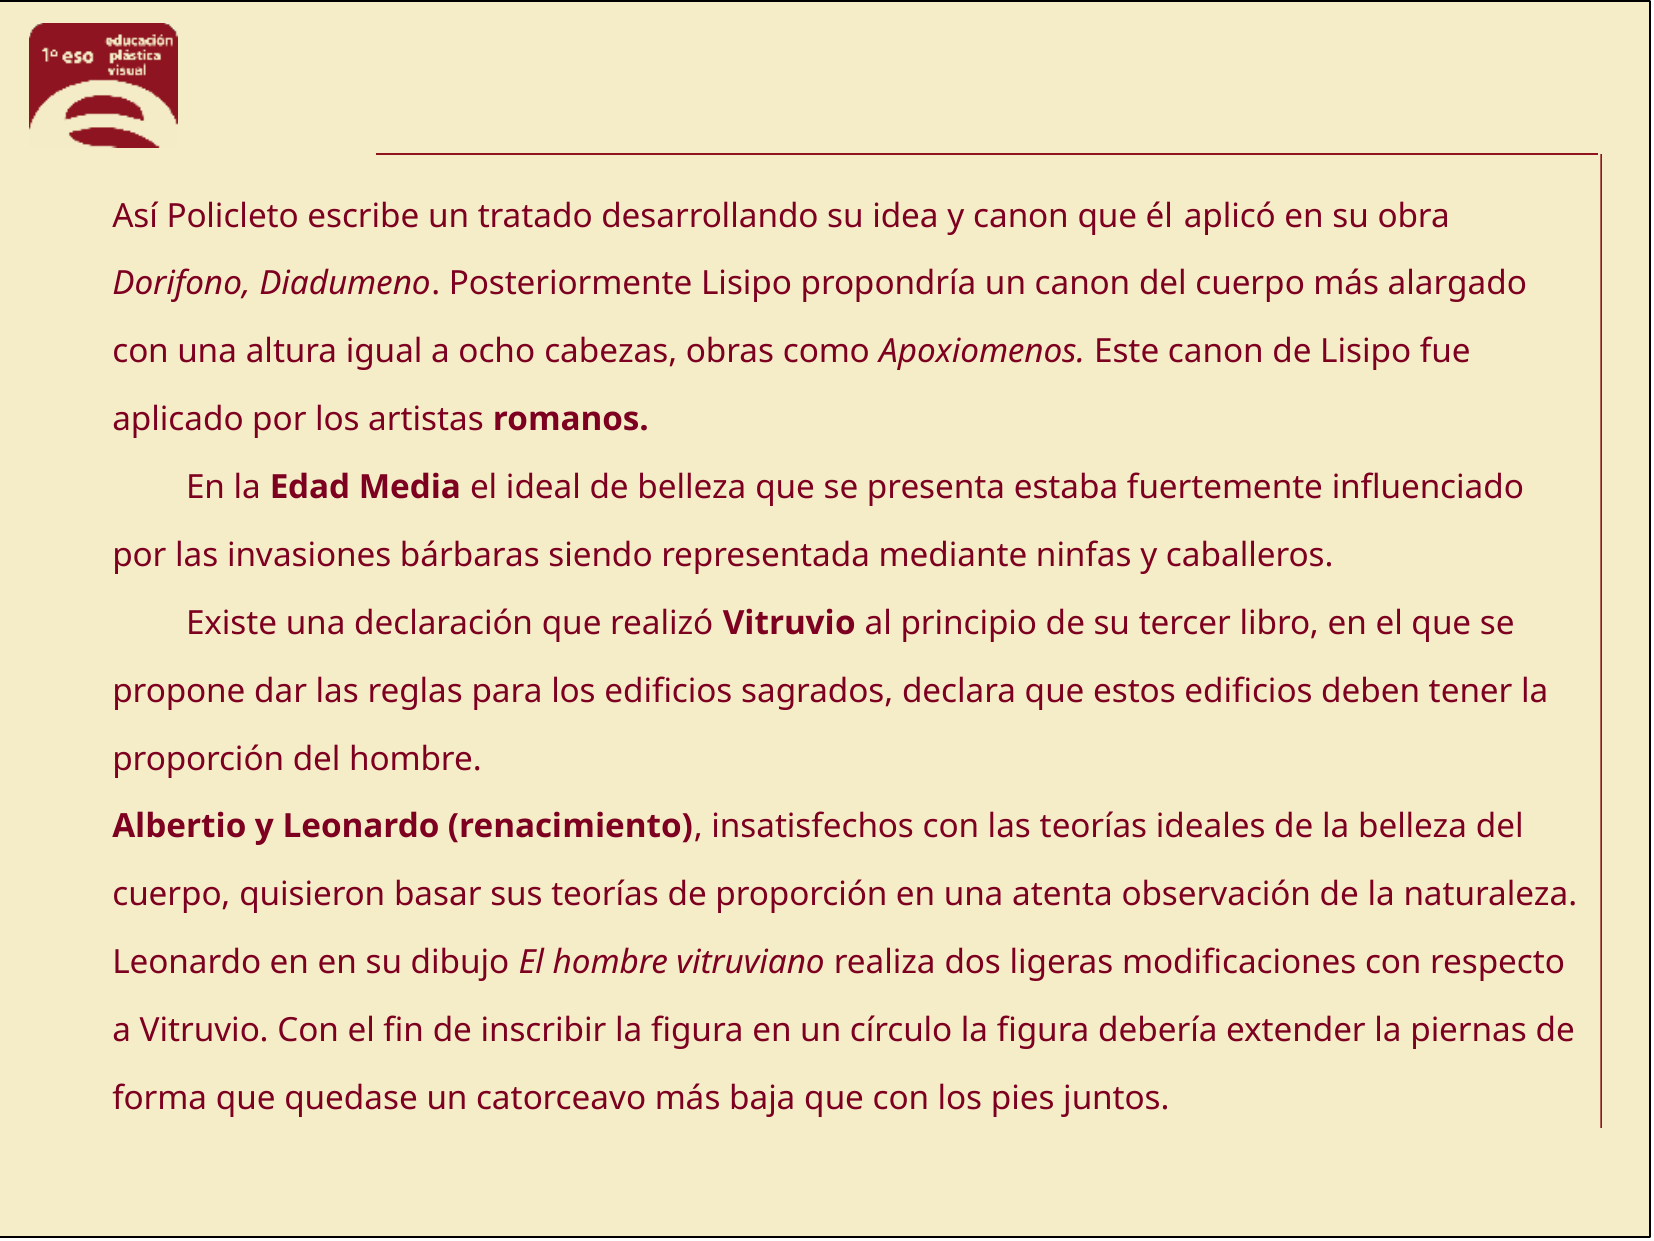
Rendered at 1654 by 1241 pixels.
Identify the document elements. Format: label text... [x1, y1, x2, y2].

text_box Así Policleto escribe un tratado desarrollando su idea y canon que él aplicó en su obra Dorifono, Diadumeno. Posteriormente Lisipo propondría un canon del cuerpo más alargado con una altura igual a ocho cabezas, obras como Apoxiomenos. Este canon de Lisipo fue aplicado por los artistas romanos. En la Edad Media el ideal de belleza que se presenta estaba fuertemente influenciado por las invasiones bárbaras siendo representada mediante ninfas y caballeros. Existe una declaración que realizó Vitruvio al principio de su tercer libro, en el que se propone dar las reglas para los edificios sagrados, declara que estos edificios deben tener la proporción del hombre. Albertio y Leonardo (renacimiento), insatisfechos con las teorías ideales de la belleza del cuerpo, quisieron basar sus teorías de proporción en una atenta observación de la naturaleza. Leonardo en en su dibujo El hombre vitruviano realiza dos ligeras modificaciones con respecto a Vitruvio. Con el fin de inscribir la figura en un círculo la figura debería extender la piernas de forma que quedase un catorceavo más baja que con los pies juntos. [112, 174, 1589, 1182]
picture [0, 0, 1654, 1241]
